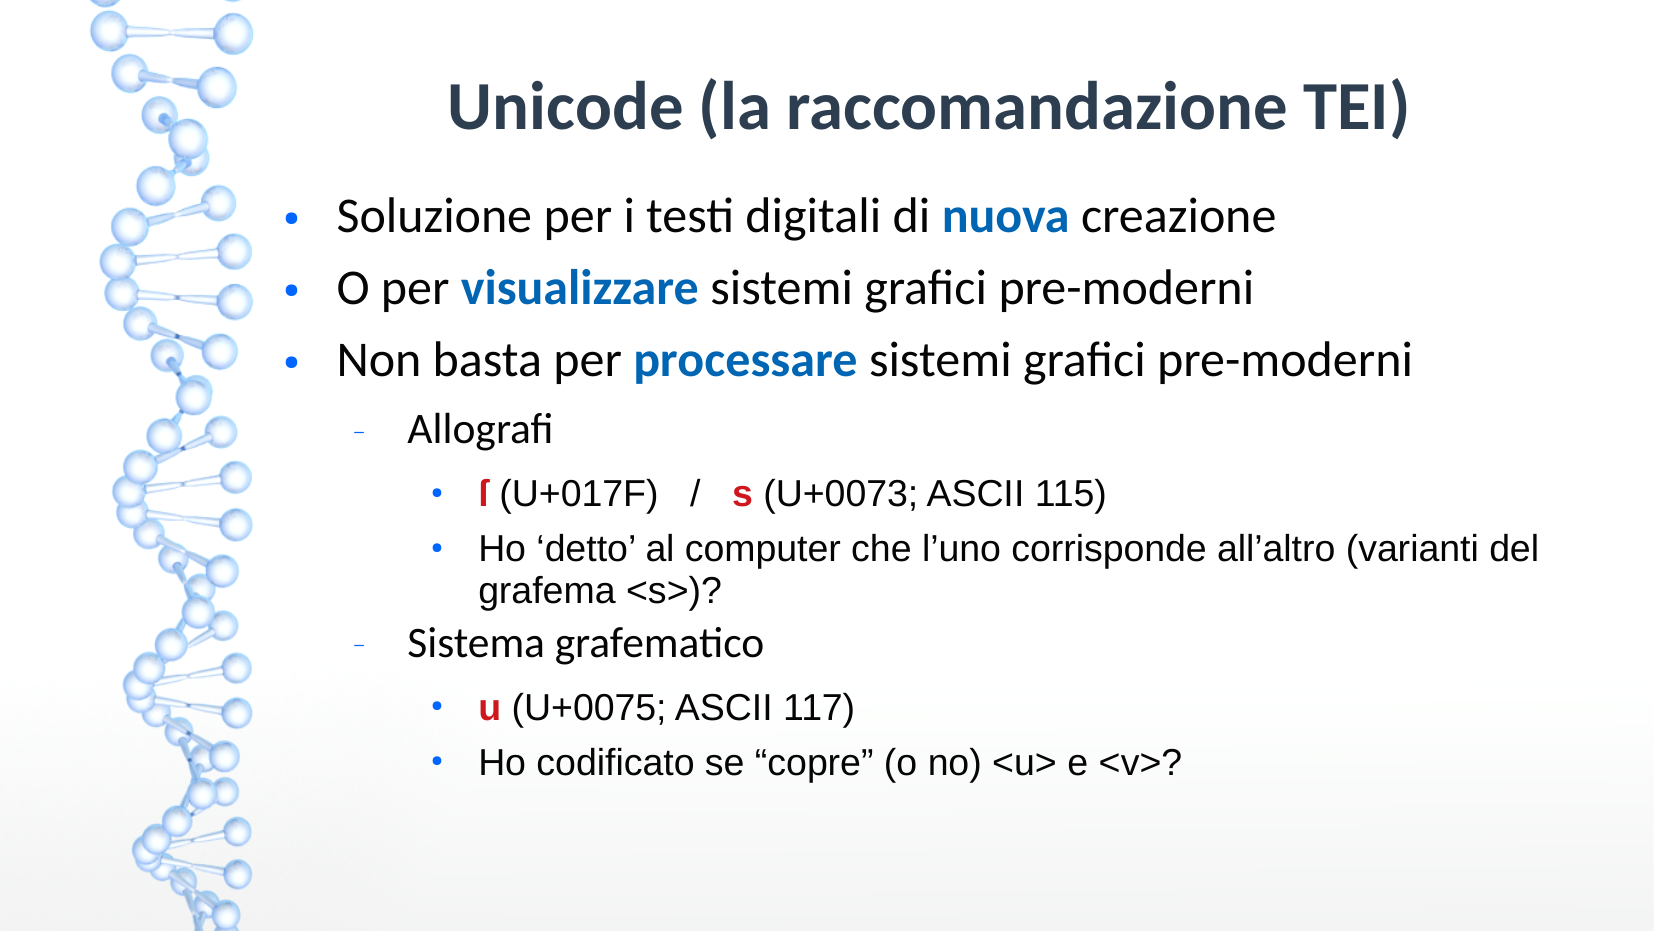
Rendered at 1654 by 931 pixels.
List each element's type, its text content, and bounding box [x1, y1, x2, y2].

picture [0, 0, 1654, 931]
list Soluzione per i testi digitali di nuova creazione O per visualizzare sistemi grafici pre-moderni Non basta per processare sistemi grafici pre-moderni Allografi ſ (U+017F) / s (U+0073; ASCII 115) Ho ‘detto’ al computer che l’uno corrisponde all’altro (varianti del grafema <s>)? Sistema grafematico u (U+0075; ASCII 117) Ho codificato se “copre” (o no) <u> e <v>? [265, 194, 1595, 931]
title Unicode (la raccomandazione TEI) [265, 35, 1595, 189]
